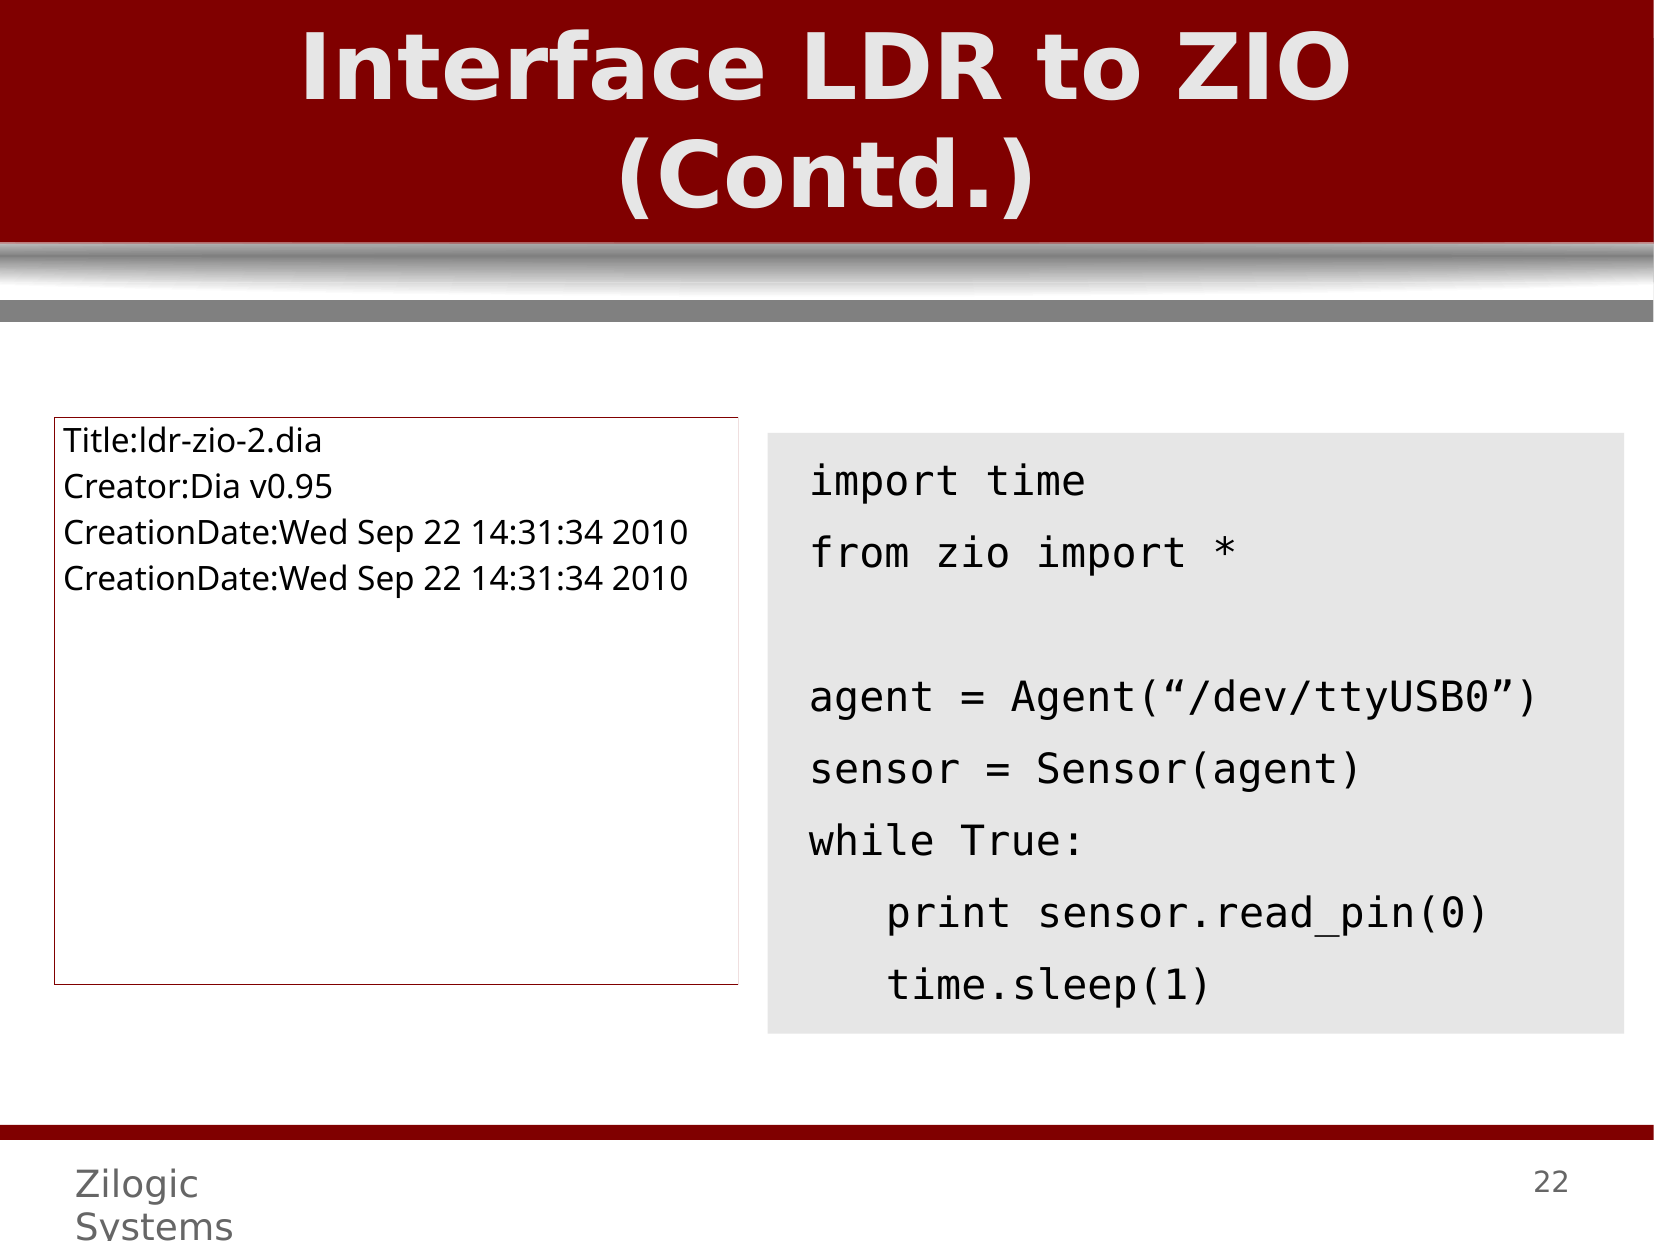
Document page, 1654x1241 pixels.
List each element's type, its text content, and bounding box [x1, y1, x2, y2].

picture [52, 414, 739, 985]
title Interface LDR to ZIO (Contd.) [82, 18, 1571, 226]
list import time from zio import * agent = Agent(“/dev/ttyUSB0”) sensor = Sensor(agent) while True: print sensor.read_pin(0) time.sleep(1) [767, 432, 1625, 1034]
